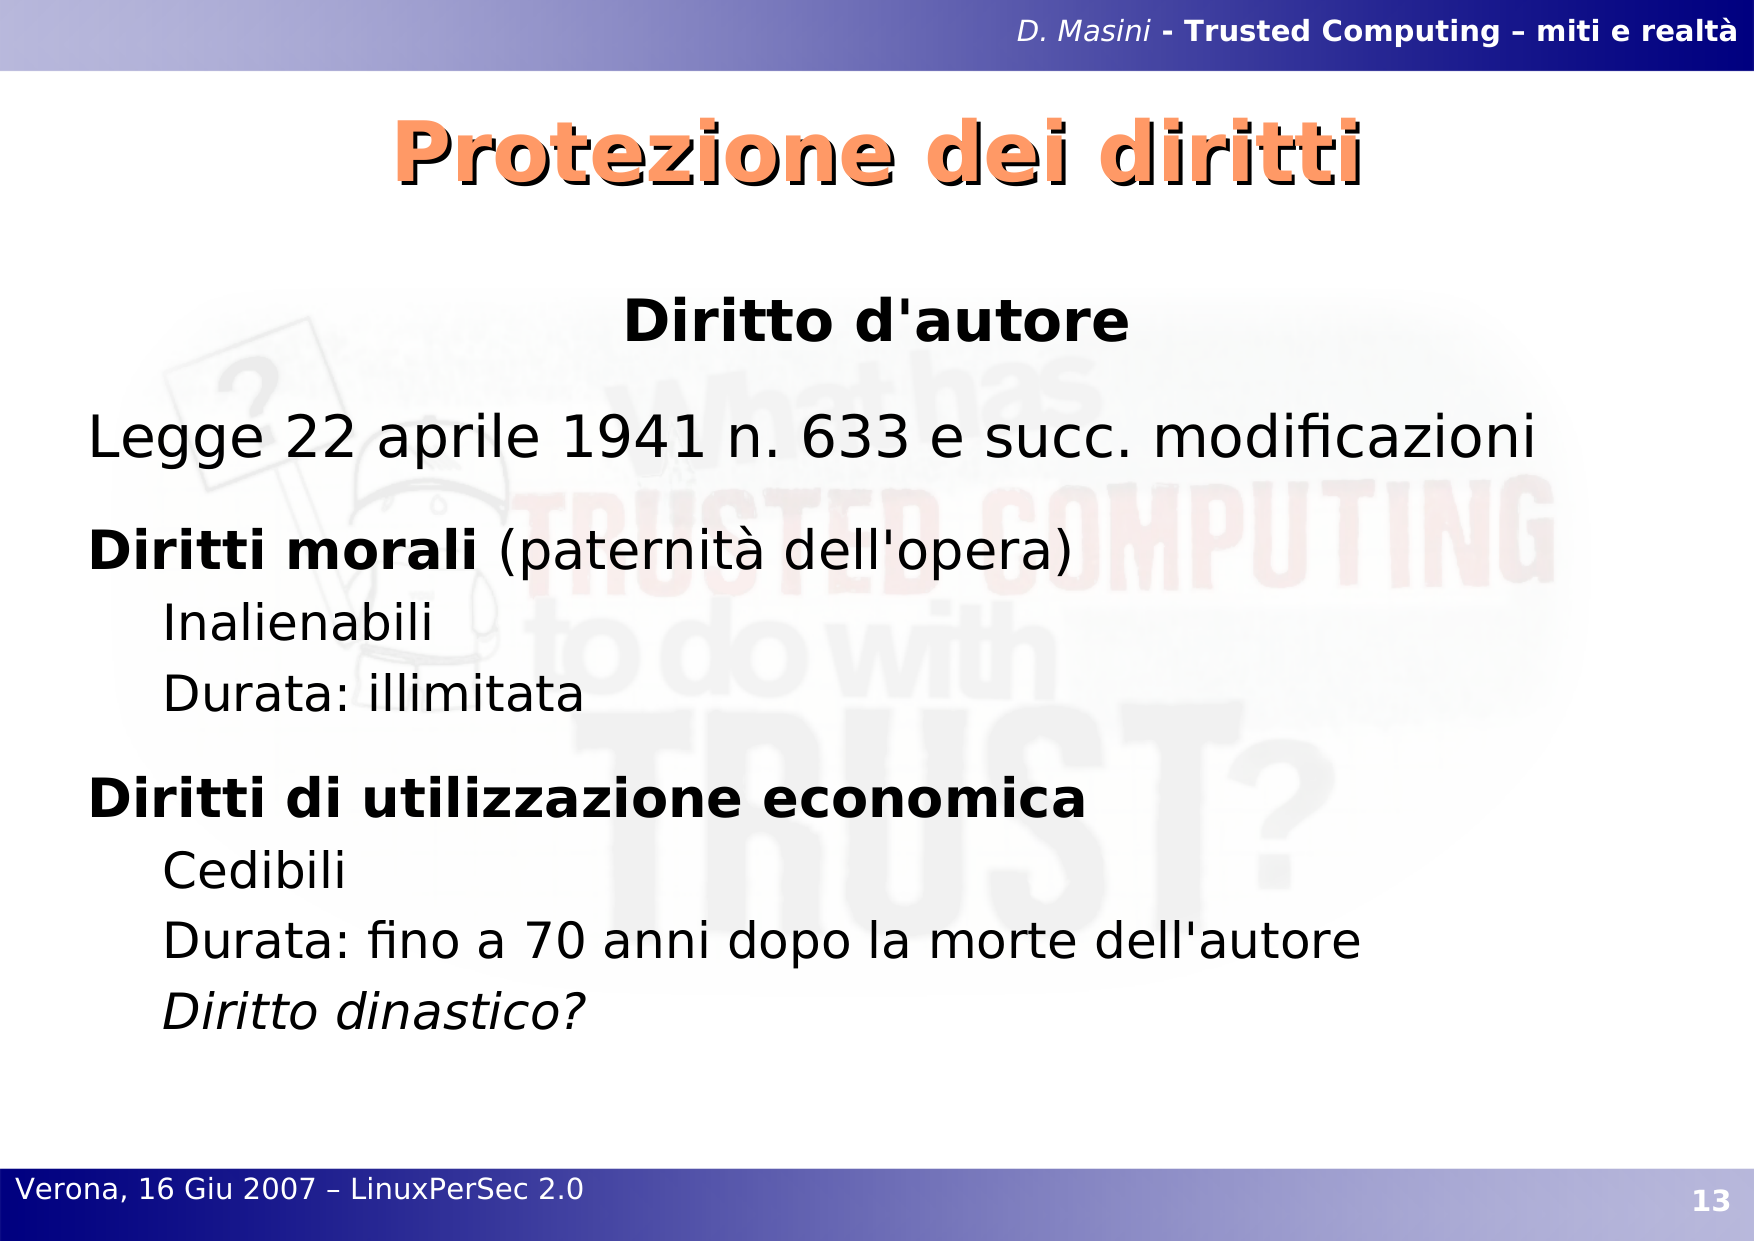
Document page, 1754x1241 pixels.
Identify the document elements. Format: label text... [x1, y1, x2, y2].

list Diritto d'autore Legge 22 aprile 1941 n. 633 e succ. modificazioni Diritti morali (paternità dell'opera) Inalienabili Durata: illimitata Diritti di utilizzazione economica Cedibili Durata: fino a 70 anni dopo la morte dell'autore Diritto dinastico? [87, 289, 1667, 1108]
picture [0, 0, 1754, 1241]
title Protezione dei diritti [87, 49, 1667, 257]
